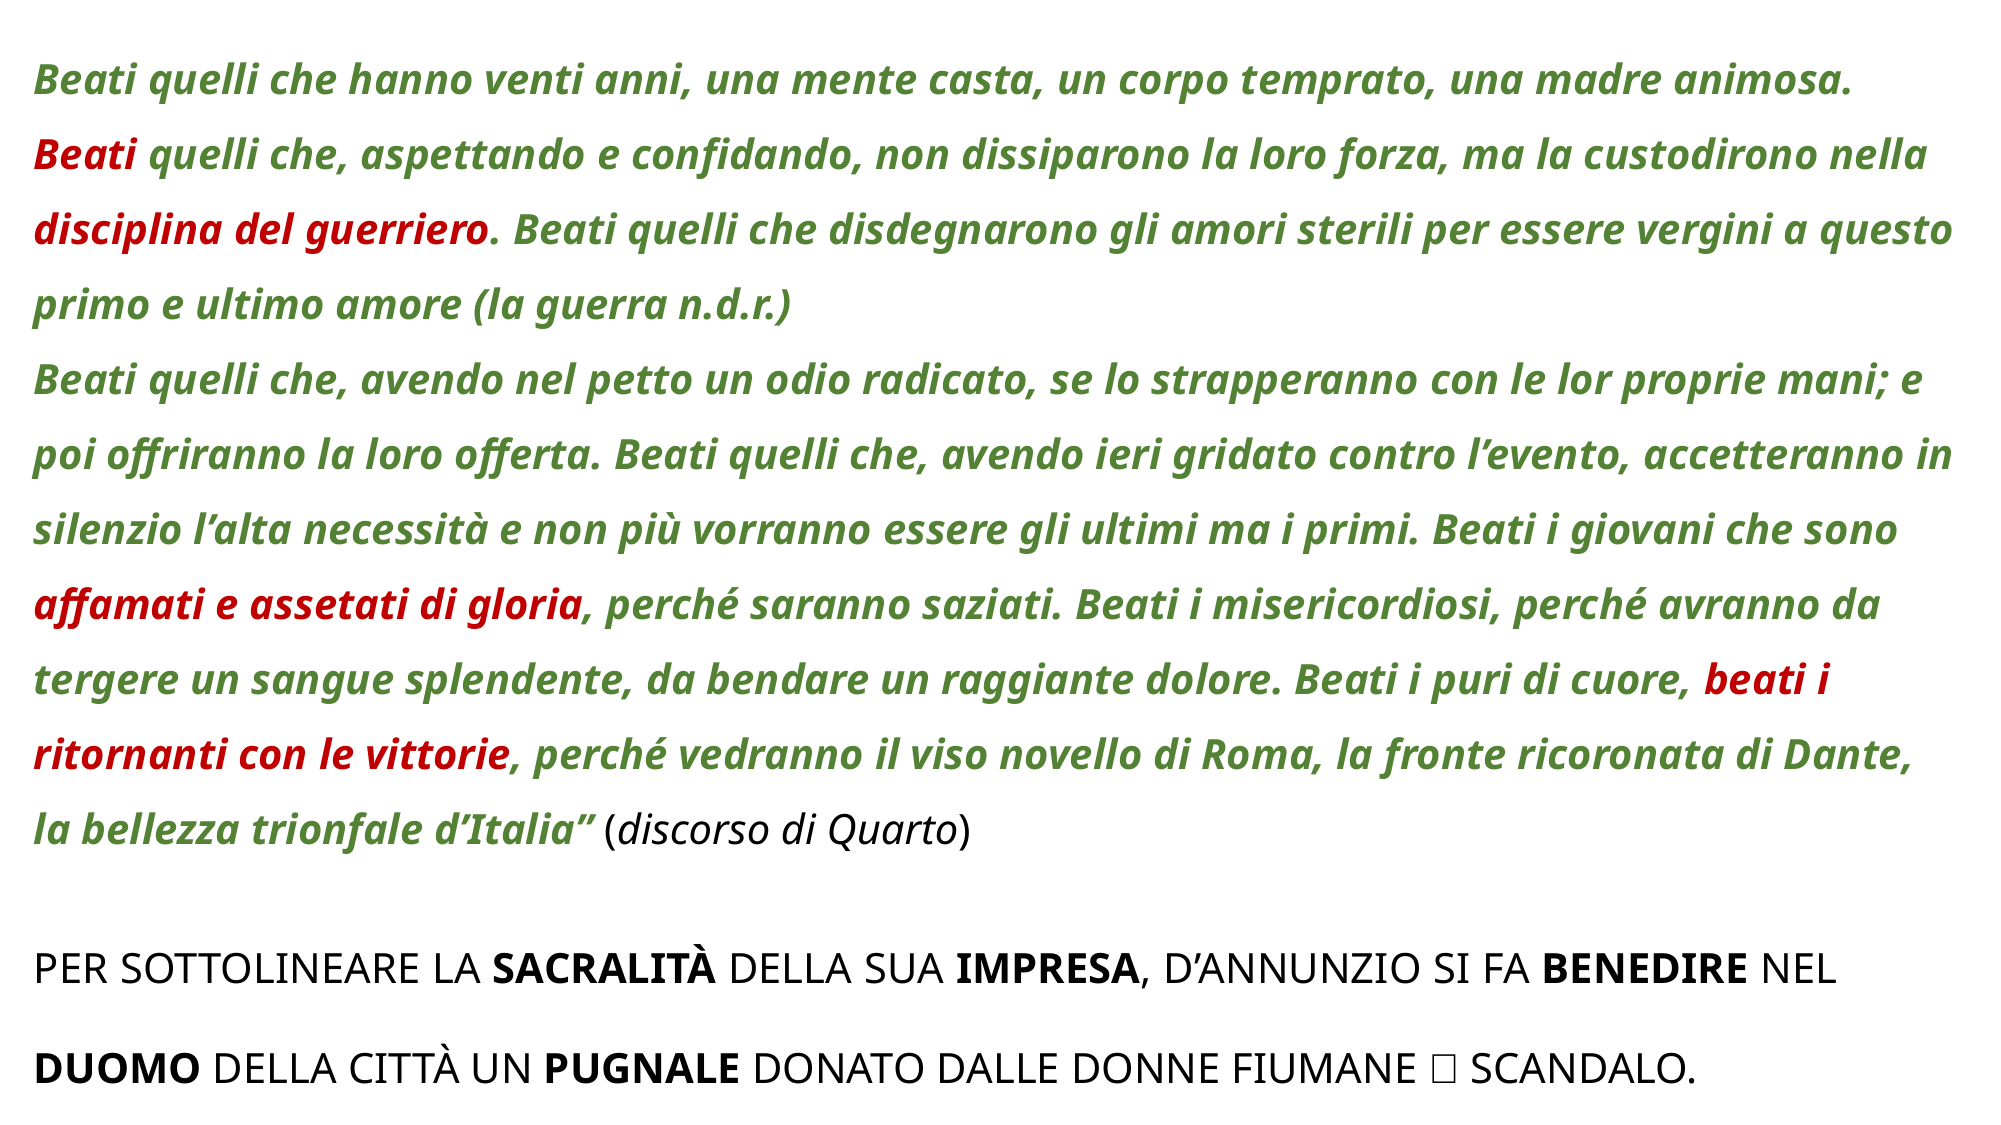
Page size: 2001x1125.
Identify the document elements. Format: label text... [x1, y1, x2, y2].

text_box Beati quelli che hanno venti anni, una mente casta, un corpo temprato, una madre animosa. Beati quelli che, aspettando e confidando, non dissiparono la loro forza, ma la custodirono nella disciplina del guerriero. Beati quelli che disdegnarono gli amori sterili per essere vergini a questo primo e ultimo amore (la guerra n.d.r.) Beati quelli che, avendo nel petto un odio radicato, se lo strapperanno con le lor proprie mani; e poi offriranno la loro offerta. Beati quelli che, avendo ieri gridato contro l’evento, accetteranno in silenzio l’alta necessità e non più vorranno essere gli ultimi ma i primi. Beati i giovani che sono affamati e assetati di gloria, perché saranno saziati. Beati i misericordiosi, perché avranno da tergere un sangue splendente, da bendare un raggiante dolore. Beati i puri di cuore, beati i ritornanti con le vittorie, perché vedranno il viso novello di Roma, la fronte ricoronata di Dante, la bellezza trionfale d’Italia” (discorso di Quarto) [18, 20, 1978, 859]
text_box PER SOTTOLINEARE LA SACRALITÀ DELLA SUA IMPRESA, D’ANNUNZIO SI FA BENEDIRE NEL DUOMO DELLA CITTÀ UN PUGNALE DONATO DALLE DONNE FIUMANE  SCANDALO. [18, 883, 1943, 1086]
